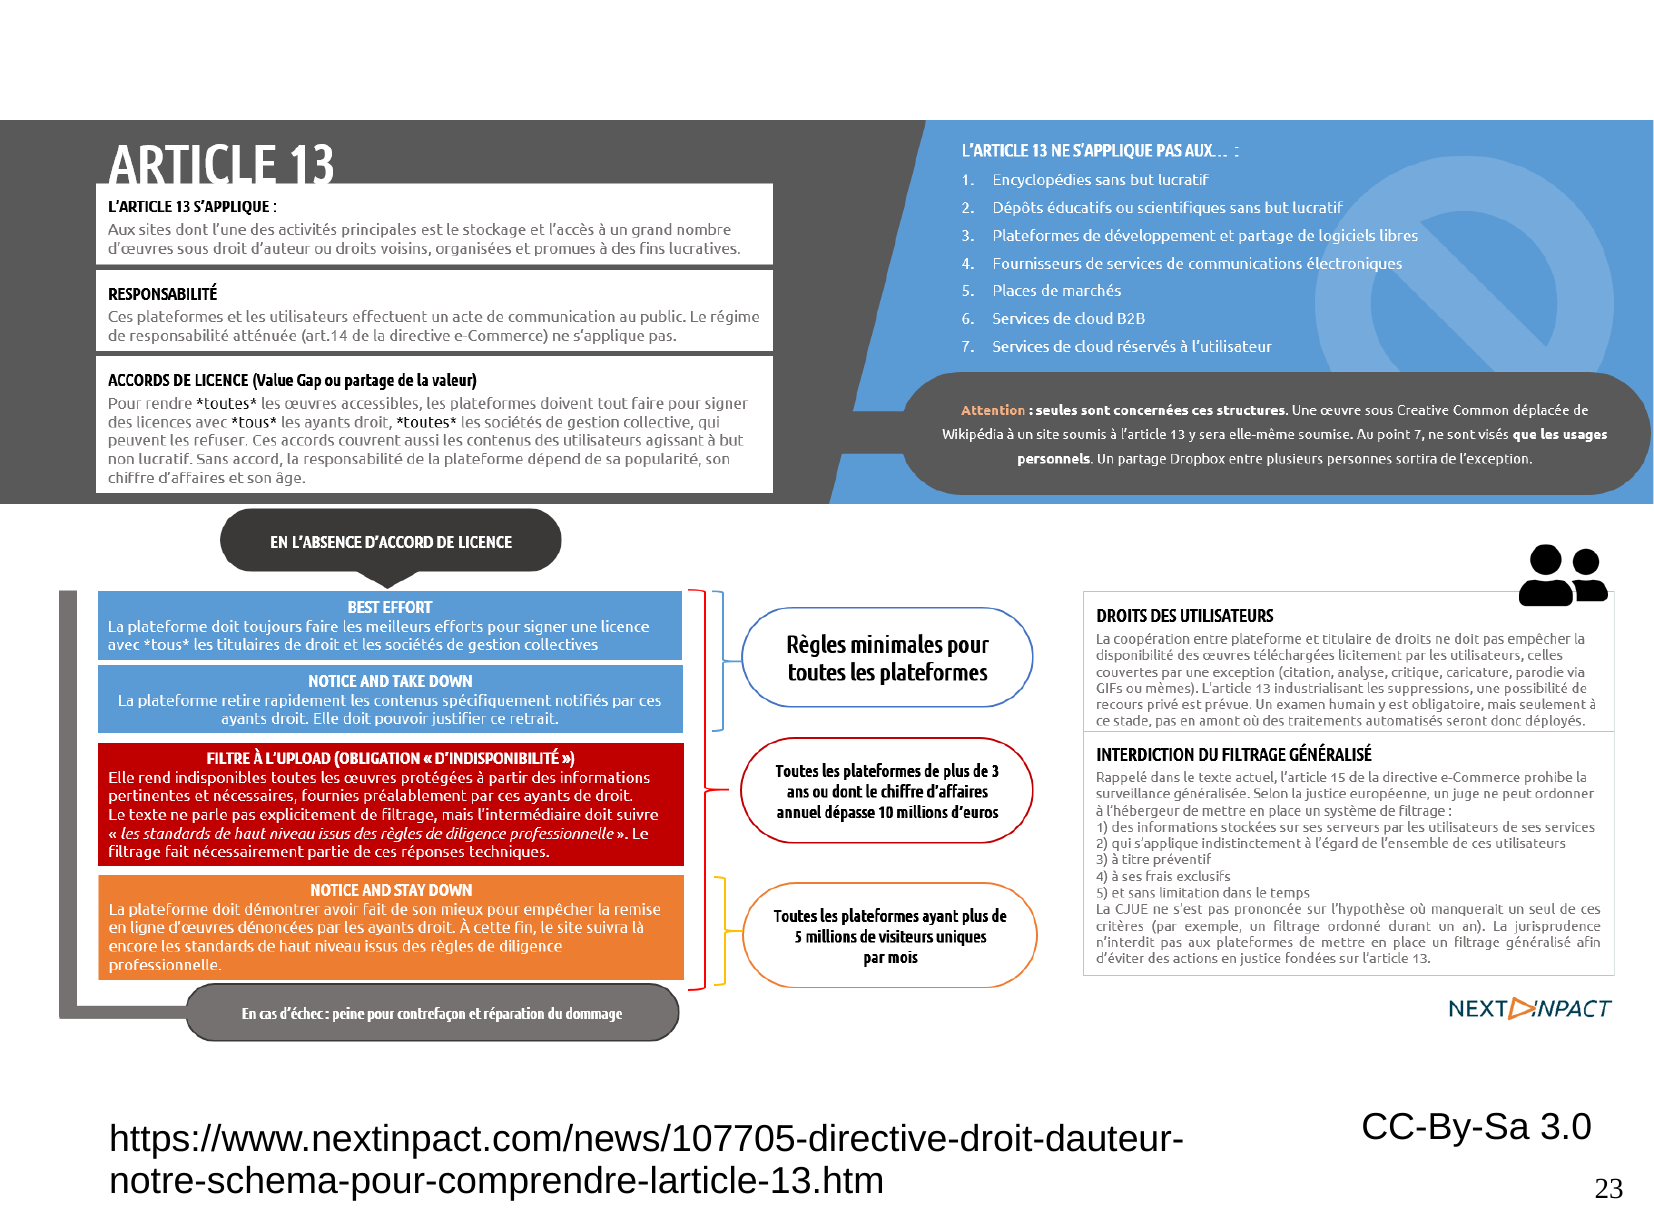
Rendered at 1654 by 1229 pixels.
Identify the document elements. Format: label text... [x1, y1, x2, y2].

text_box CC-By-Sa 3.0 [1346, 1098, 1619, 1198]
text_box https://www.nextinpact.com/news/107705-directive-droit-dauteur-notre-schema-pour-comprendre-larticle-13.htm [94, 1110, 1288, 1210]
picture [0, 0, 1654, 1229]
